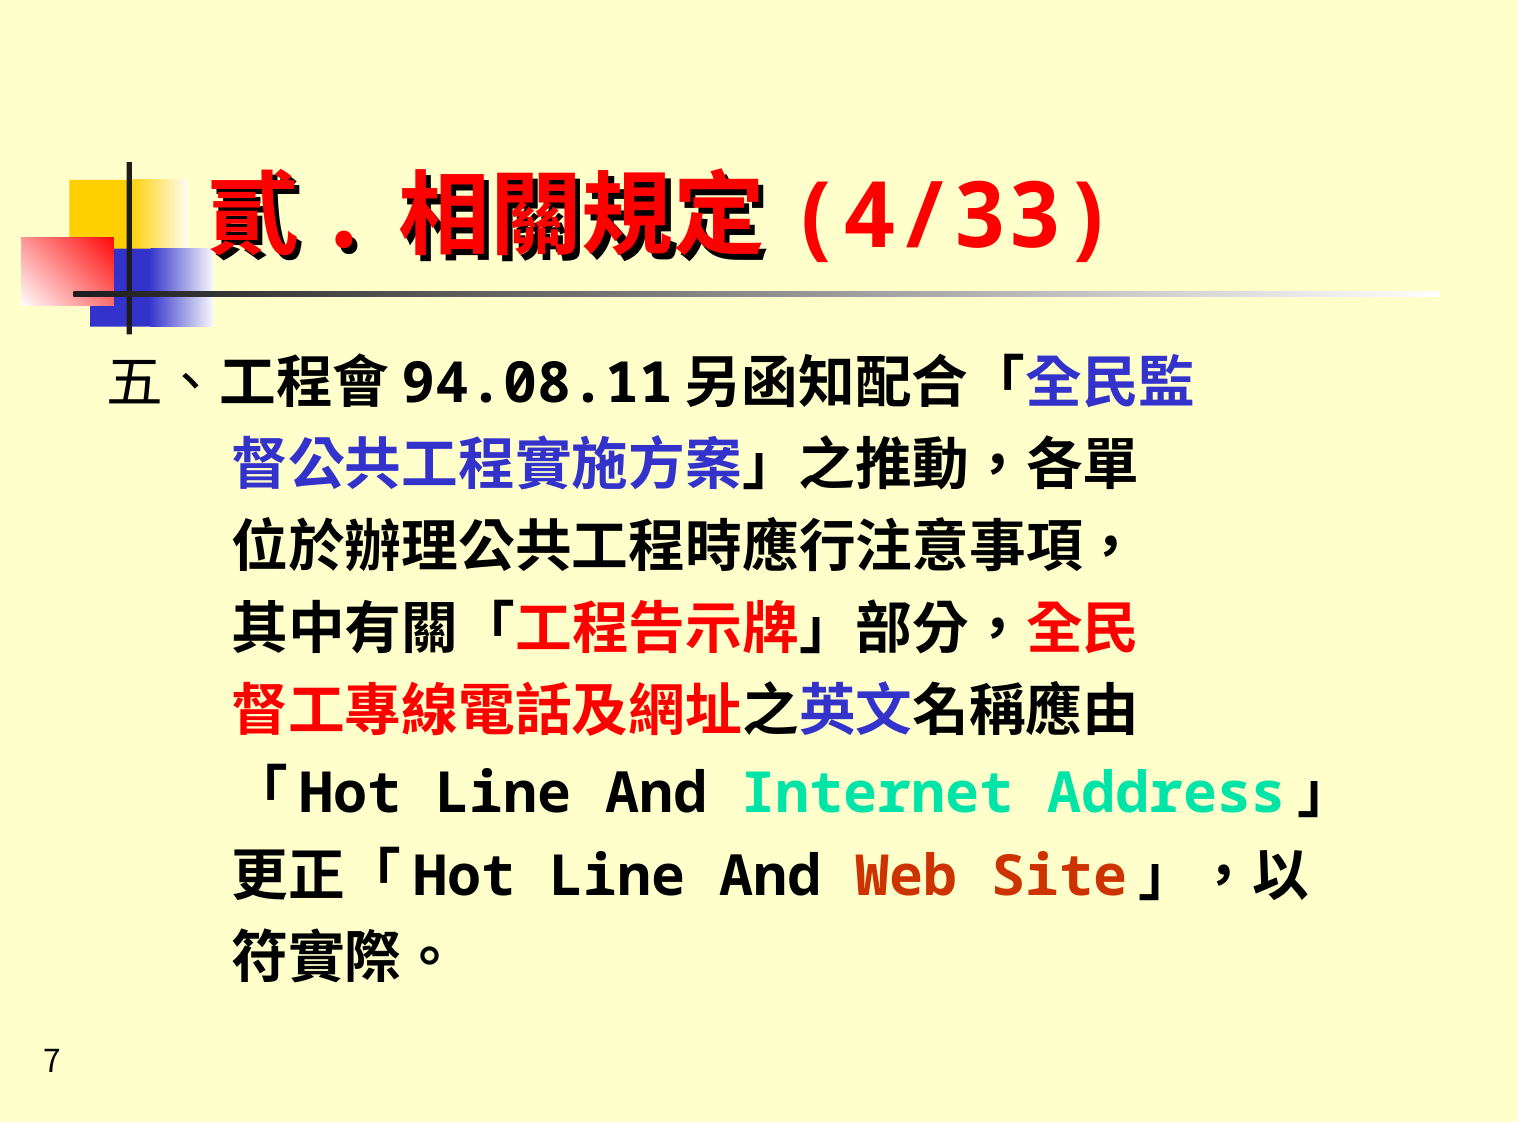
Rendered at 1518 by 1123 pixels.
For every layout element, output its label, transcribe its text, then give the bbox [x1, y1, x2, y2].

text_box <編號> [0, 1032, 78, 1096]
title 貳.相關規定(4/33) [191, 35, 1485, 275]
list 五、工程會94.08.11另函知配合「全民監 督公共工程實施方案」之推動，各單 位於辦理公共工程時應行注意事項， 其中有關「工程告示牌」部分，全民 督工專線電話及網址之英文名稱應由 「Hot Line And Internet Address」 更正「Hot Line And Web Site」，以 符實際。 [89, 337, 1380, 1011]
